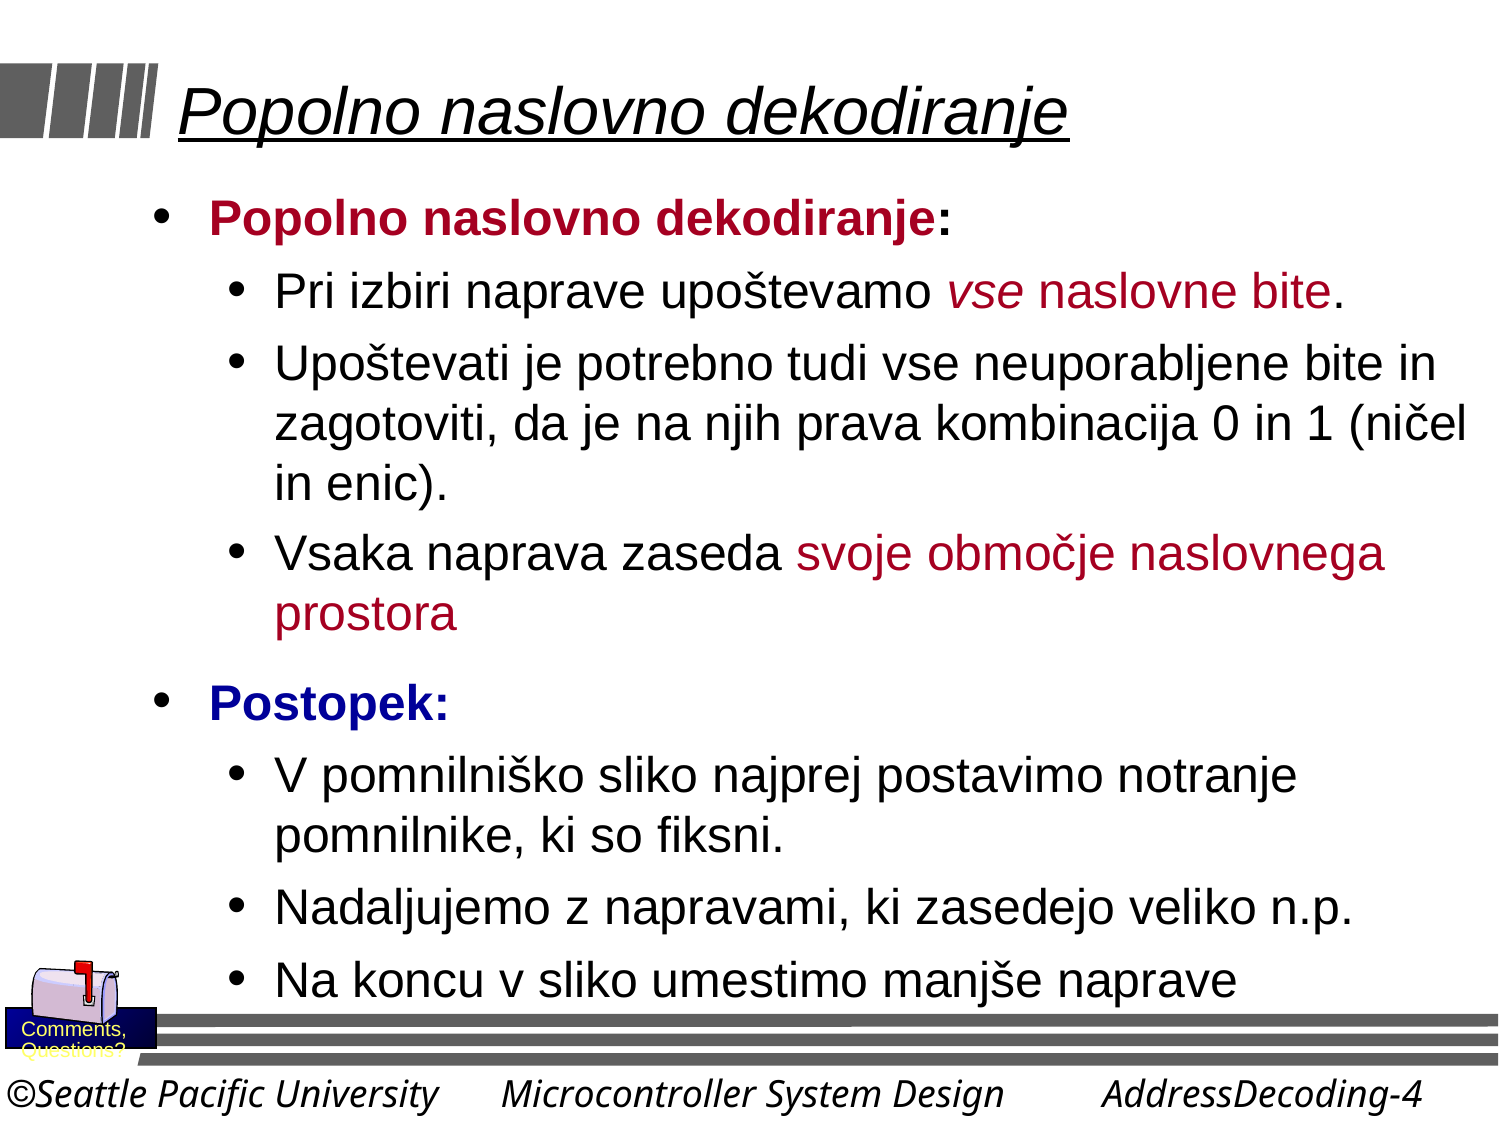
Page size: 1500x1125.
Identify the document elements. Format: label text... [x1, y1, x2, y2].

list Popolno naslovno dekodiranje: Pri izbiri naprave upoštevamo vse naslovne bite. Upoštevati je potrebno tudi vse neuporabljene bite in zagotoviti, da je na njih prava kombinacija 0 in 1 (ničel in enic). [137, 178, 1486, 512]
text_box Vsaka naprava zaseda svoje območje naslovnega prostora [137, 512, 1486, 662]
title Popolno naslovno dekodiranje [162, 60, 1498, 156]
text_box Postopek: V pomnilniško sliko najprej postavimo notranje pomnilnike, ki so fiksni. Nadaljujemo z napravami, ki zasedejo veliko n.p. Na koncu v sliko umestimo manjše naprave [137, 662, 1486, 910]
